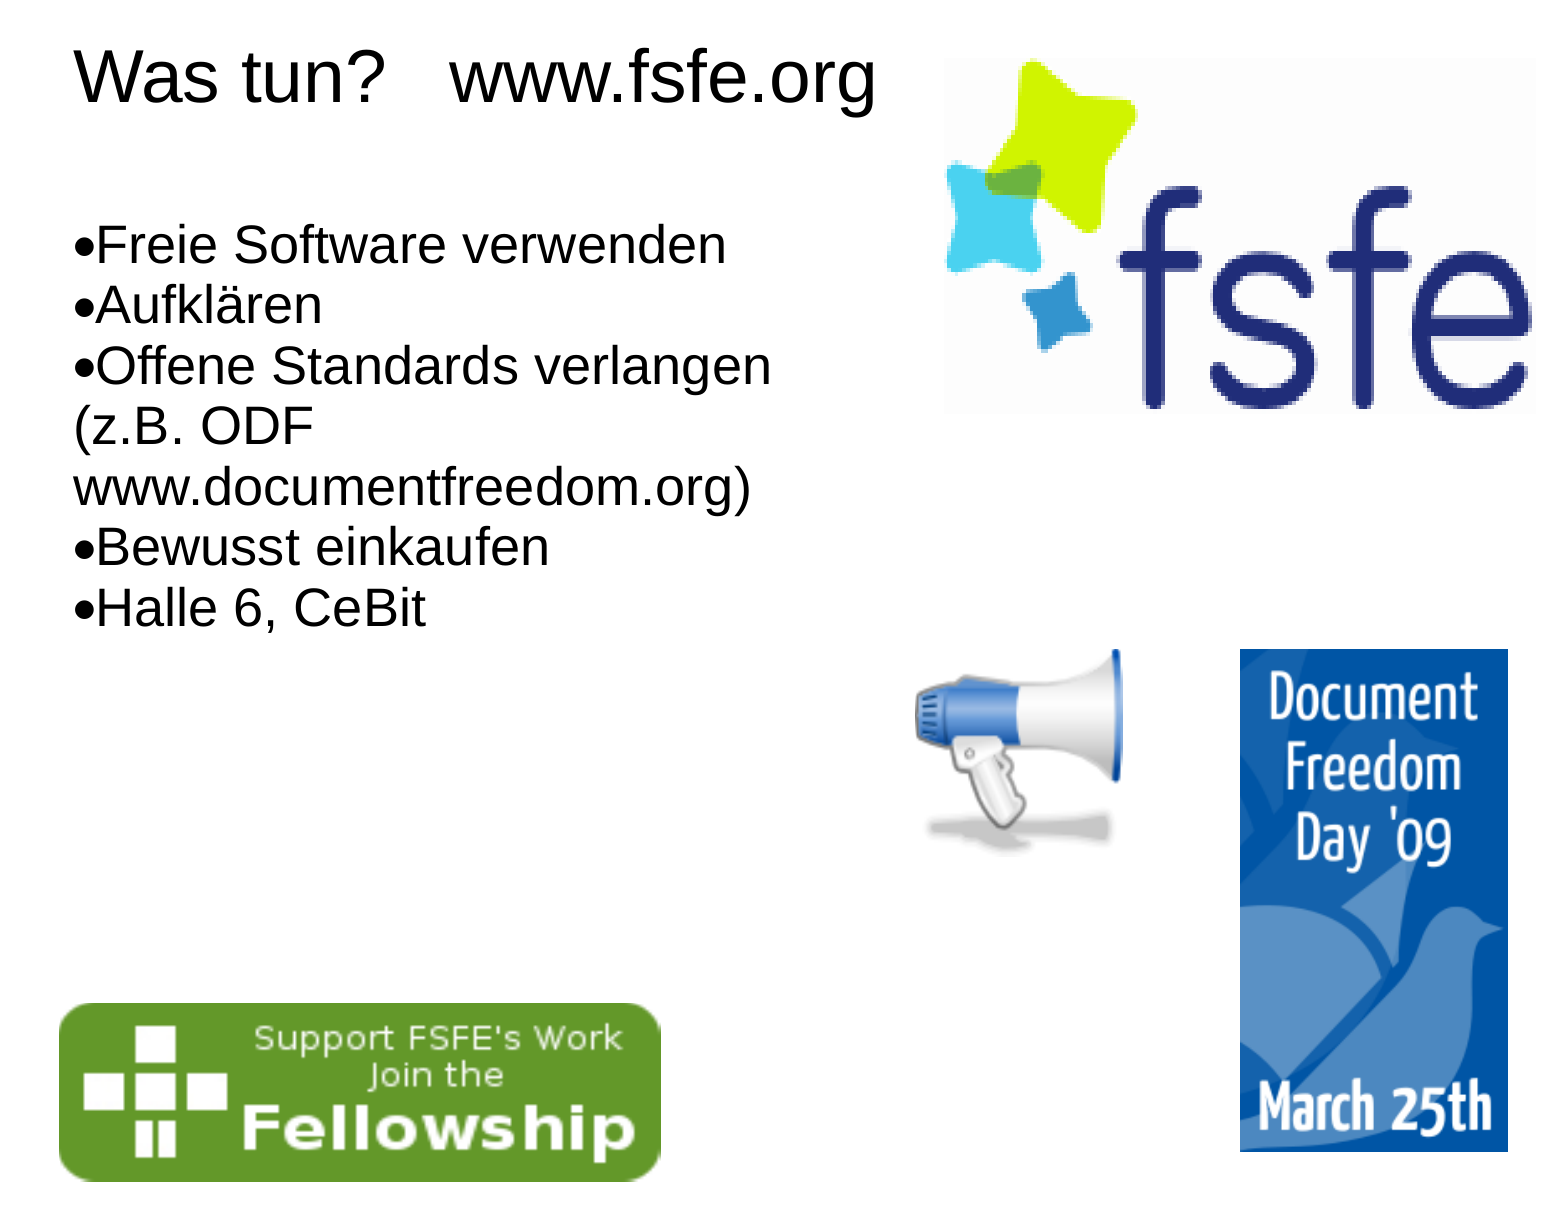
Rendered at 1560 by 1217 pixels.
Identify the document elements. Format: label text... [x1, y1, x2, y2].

text_box Freie Software verwenden Aufklären Offene Standards verlangen (z.B. ODF www.documentfreedom.org) Bewusst einkaufen Halle 6, CeBit [59, 206, 798, 1043]
picture [59, 1003, 661, 1182]
picture [944, 58, 1536, 414]
text_box Was tun? www.fsfe.org [58, 27, 1476, 146]
picture [915, 649, 1123, 857]
picture [1240, 649, 1508, 1152]
